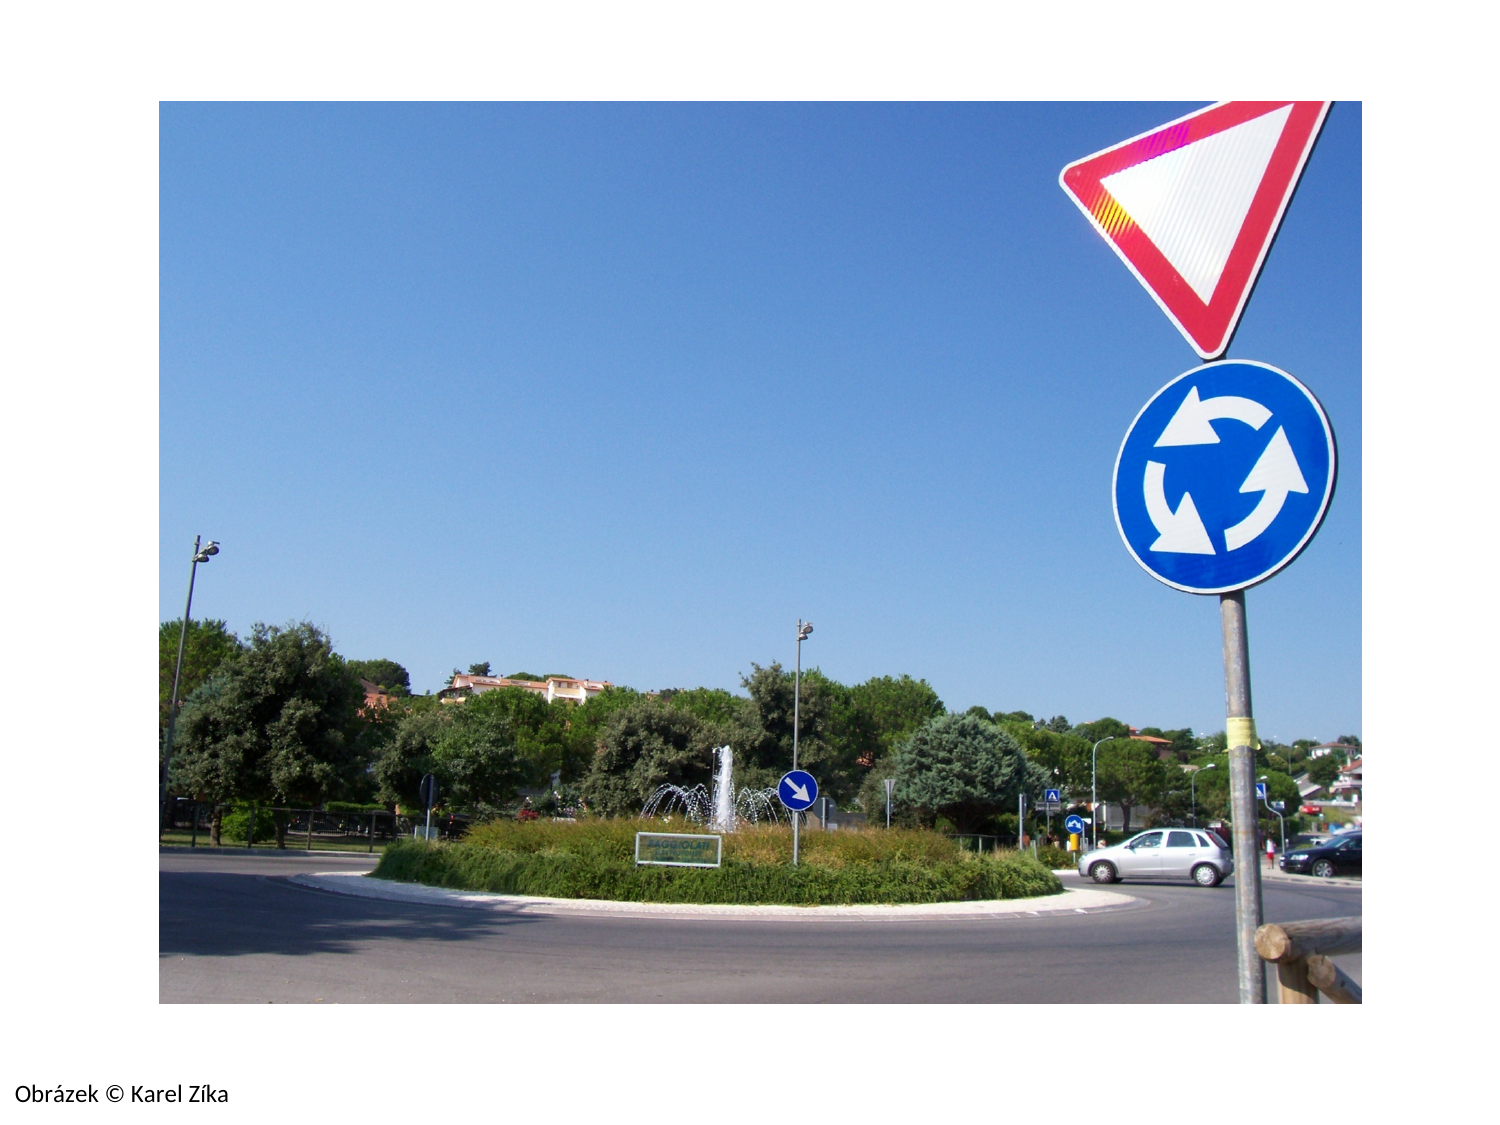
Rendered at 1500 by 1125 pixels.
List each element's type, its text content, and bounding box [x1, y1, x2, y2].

text_box Obrázek © Karel Zíka [0, 1070, 245, 1116]
text_box [159, 101, 1362, 1004]
